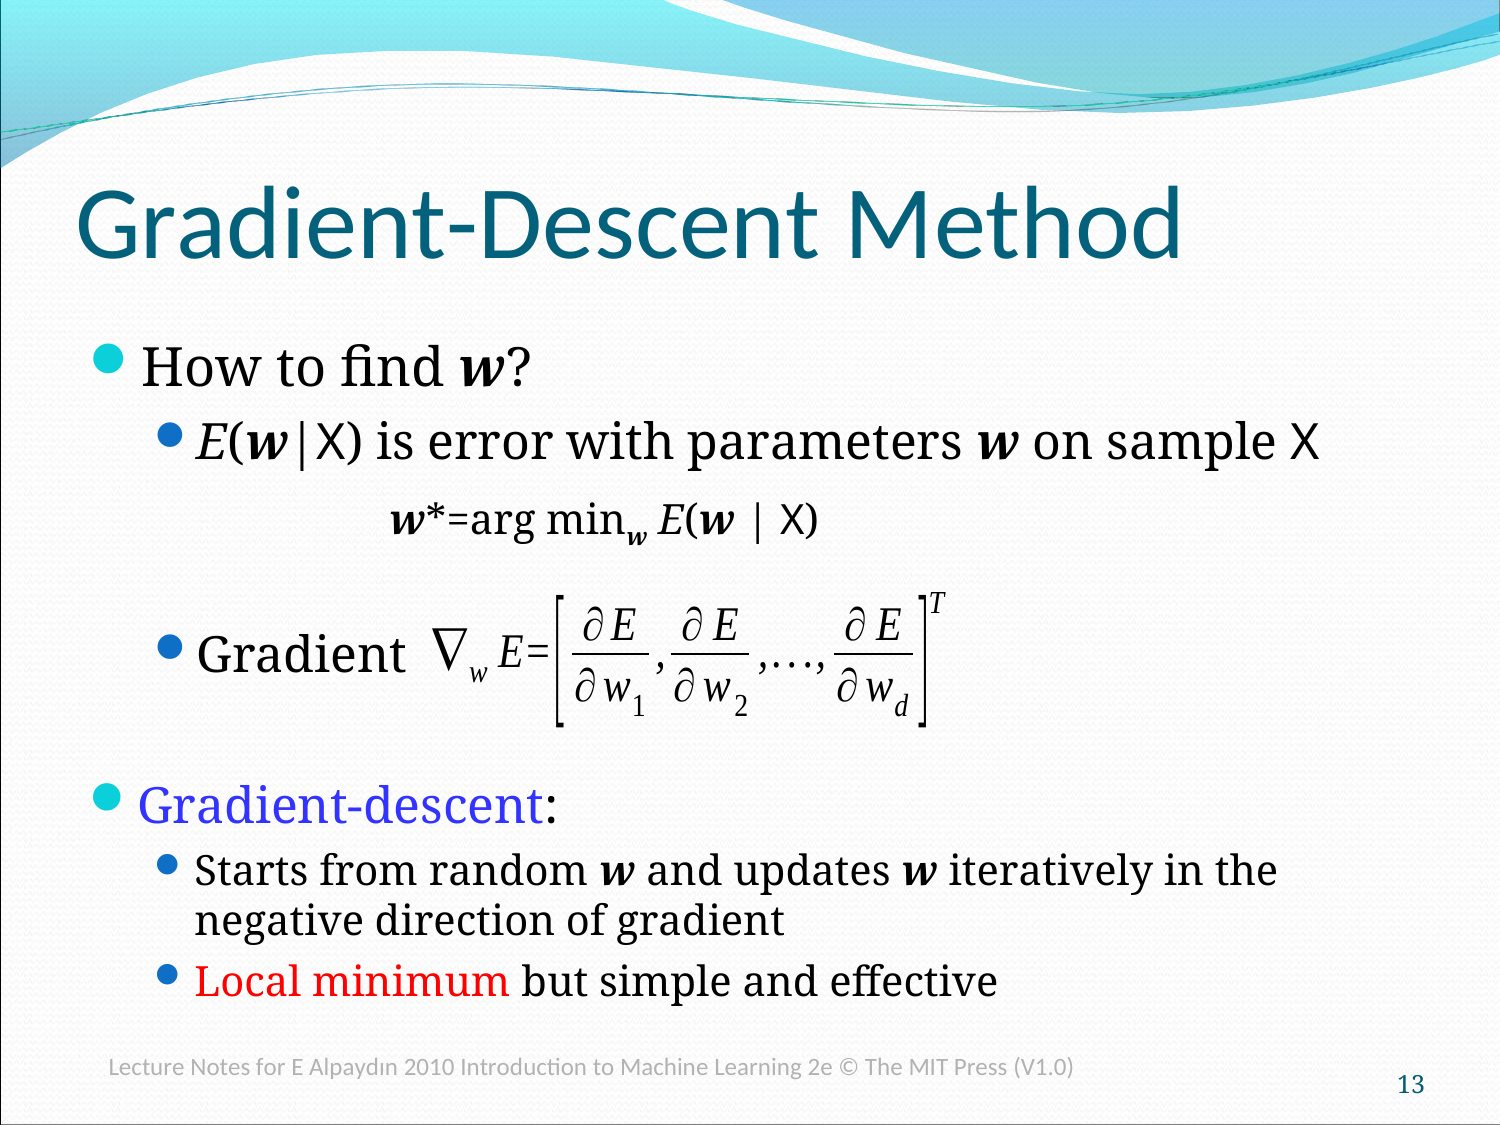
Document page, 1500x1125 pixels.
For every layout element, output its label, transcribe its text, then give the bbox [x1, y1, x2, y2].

text_box How to find w? E(w|X) is error with parameters w on sample X w*=arg minw E(w | X) Gradient Gradient-descent: Starts from random w and updates w iteratively in the negative direction of gradient Local minimum but simple and effective [75, 324, 1426, 1059]
text_box Lecture Notes for E Alpaydın 2010 Introduction to Machine Learning 2e © The MIT Press (V1.0) [93, 1042, 1254, 1103]
text_box <number> [1299, 1042, 1426, 1103]
text_box Gradient-Descent Method [75, 115, 1426, 279]
picture [0, 0, 1500, 1125]
chart [419, 586, 963, 729]
